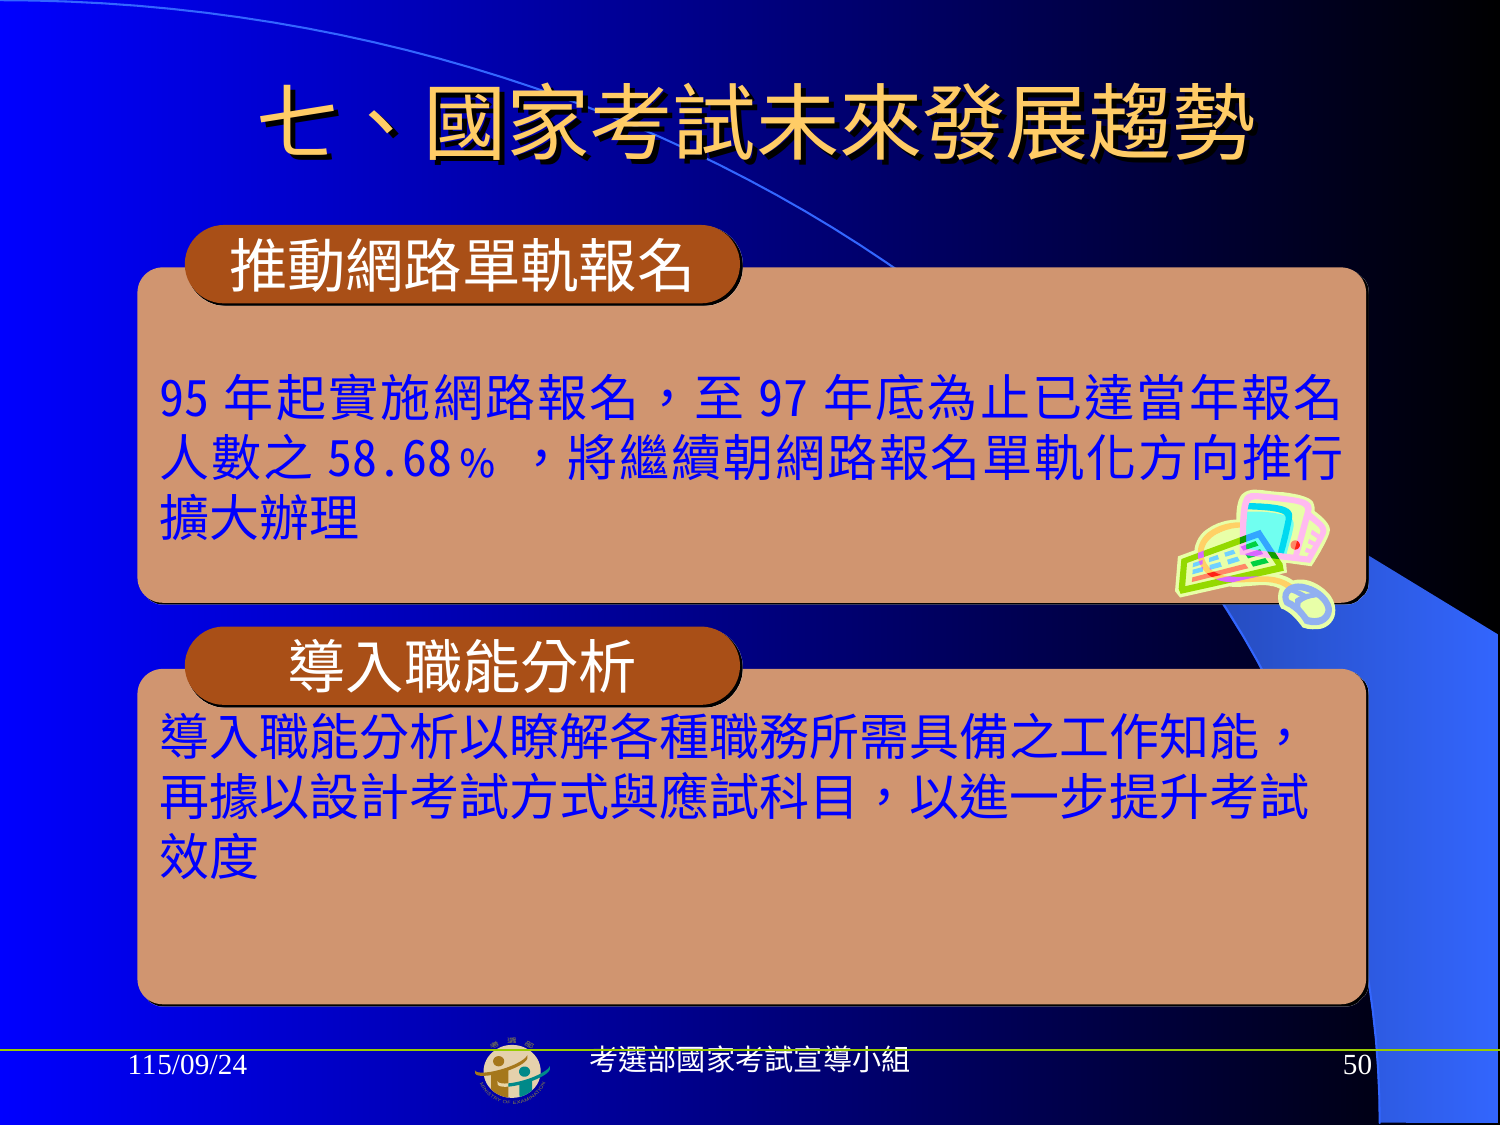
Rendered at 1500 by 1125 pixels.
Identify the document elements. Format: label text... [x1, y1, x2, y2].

text_box 導入職能分析以瞭解各種職務所需具備之工作知能，再據以設計考試方式與應試科目，以進一步提升考試效度 [137, 668, 1367, 1005]
text_box 導入職能分析 [184, 626, 741, 705]
text_box 95年起實施網路報名，至97年底為止已達當年報名人數之58.68﹪，將繼續朝網路報名單軌化方向推行擴大辦理 [137, 267, 1367, 603]
text_box 七、國家考試未來發展趨勢 [212, 62, 1300, 178]
text_box 推動網路單軌報名 [184, 224, 741, 304]
picture [1175, 487, 1338, 632]
